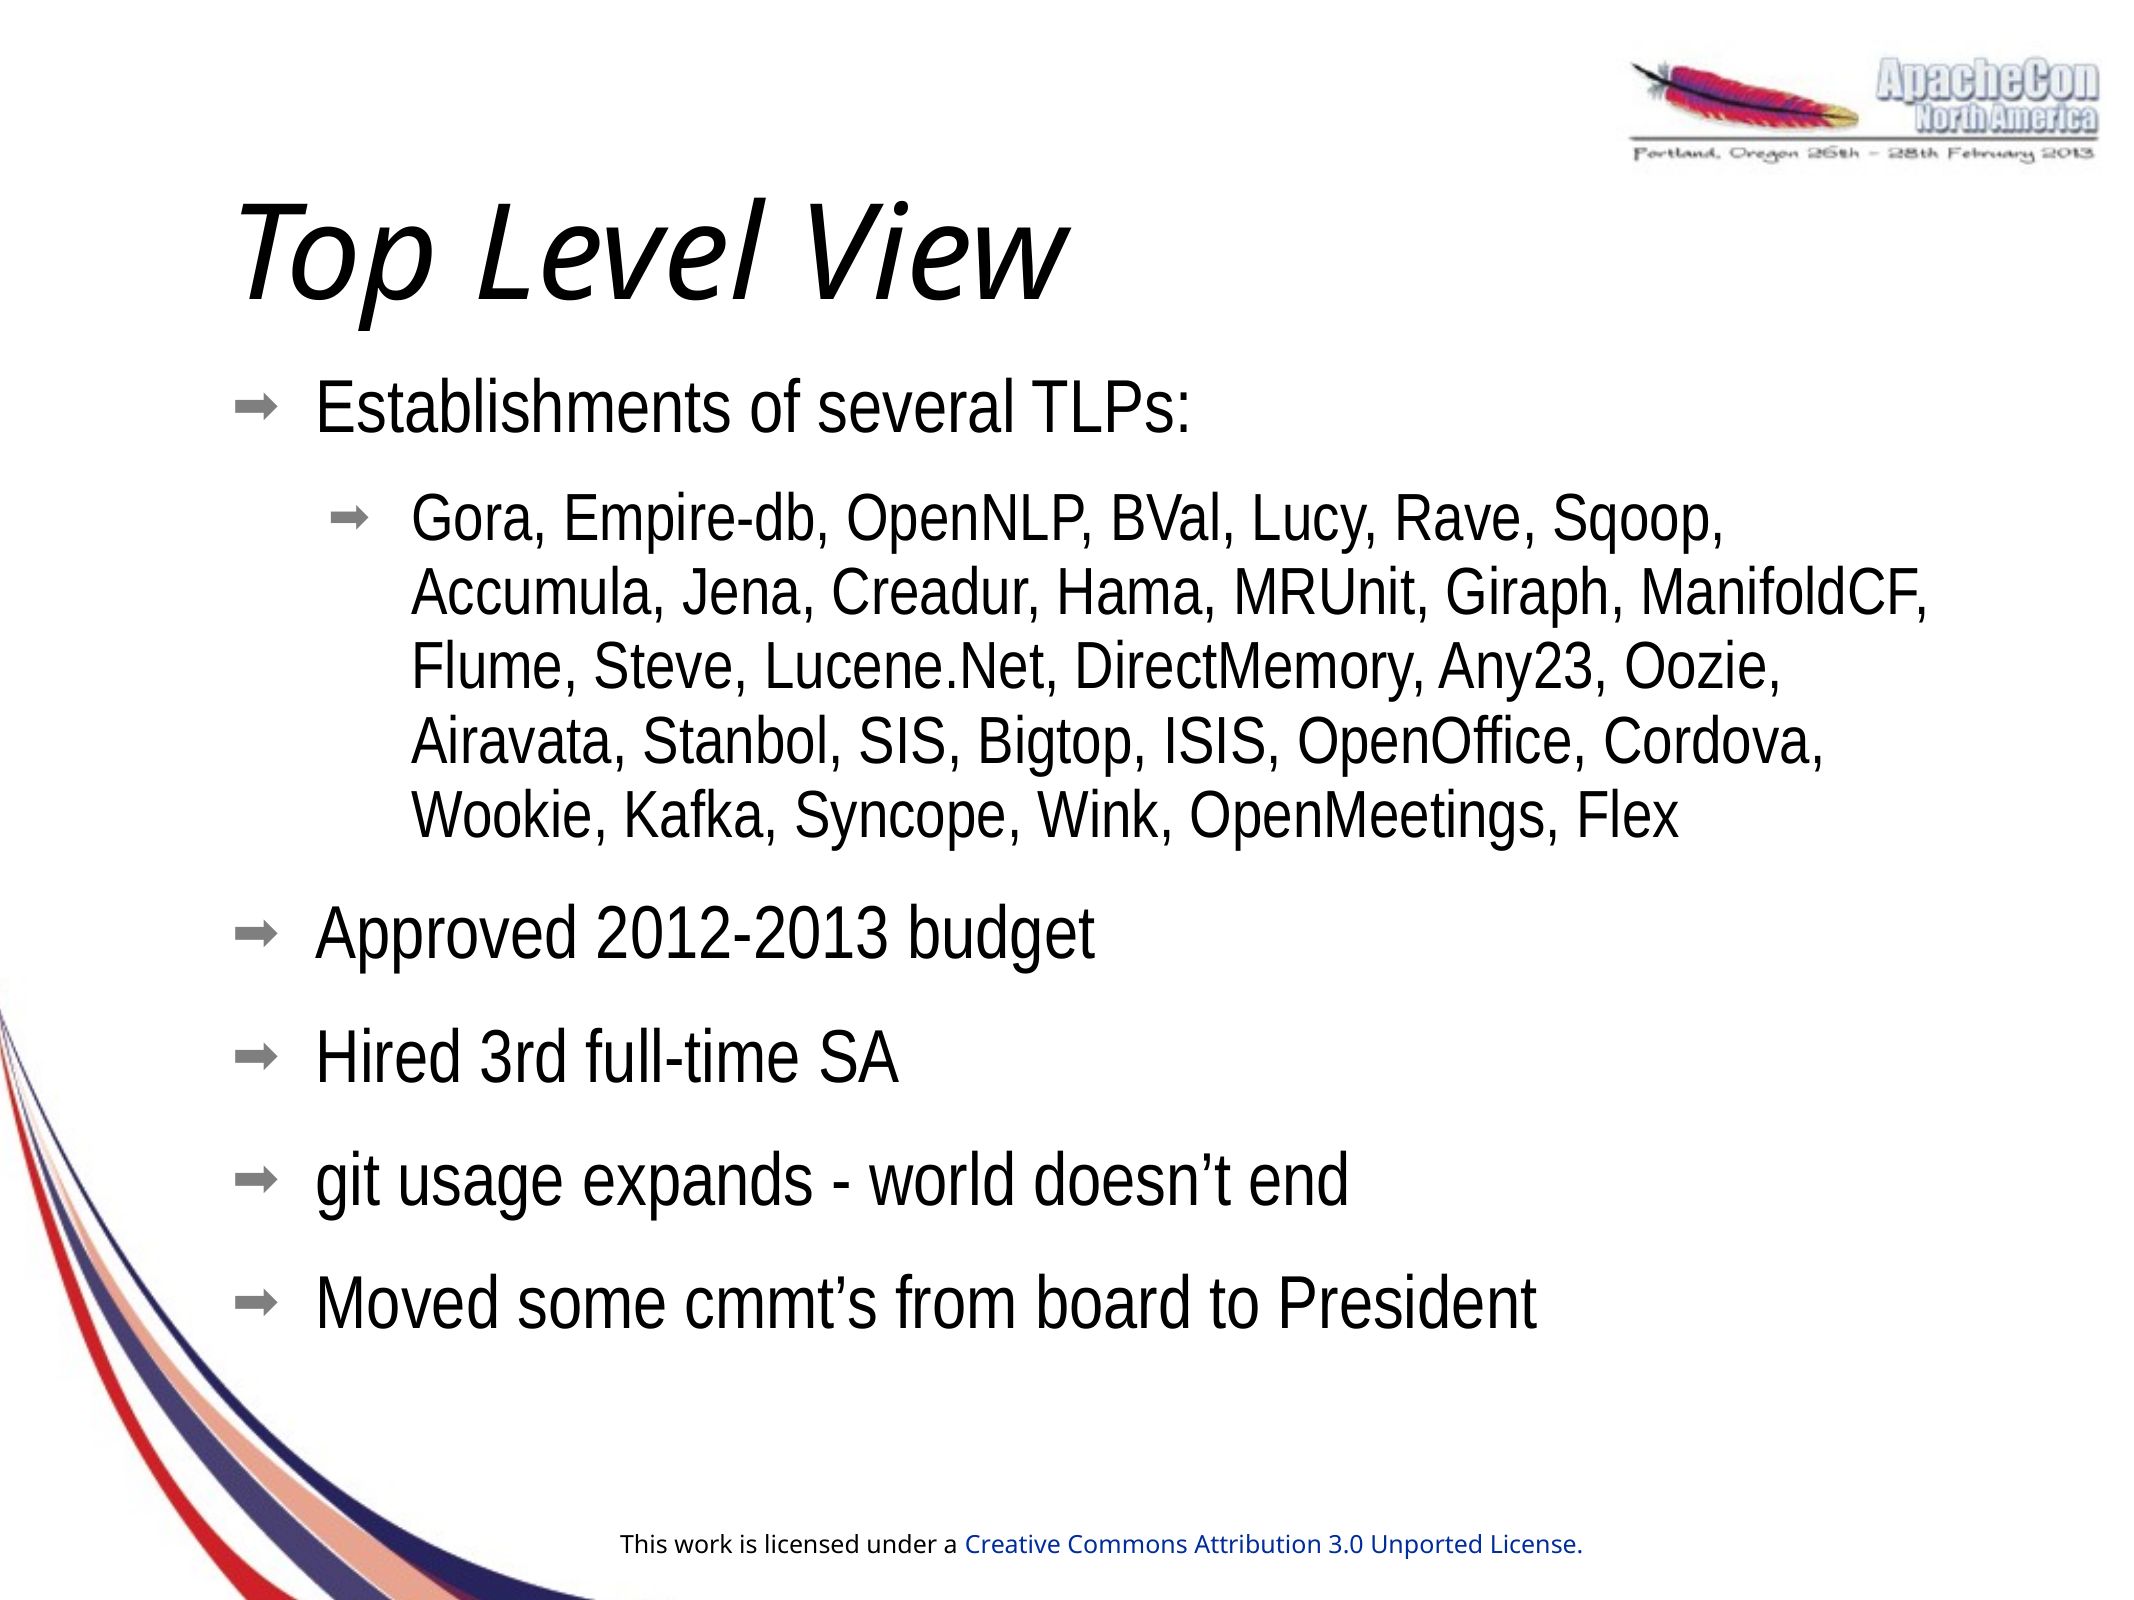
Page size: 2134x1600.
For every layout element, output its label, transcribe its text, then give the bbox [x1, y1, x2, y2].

title Top Level View [229, 143, 1982, 366]
text_box This work is licensed under a Creative Commons Attribution 3.0 Unported License. [472, 1533, 1733, 1574]
list Establishments of several TLPs: Gora, Empire-db, OpenNLP, BVal, Lucy, Rave, Sqoop, Accumula, Jena, Creadur, Hama, MRUnit, Giraph, ManifoldCF, Flume, Steve, Lucene.Net, DirectMemory, Any23, Oozie, Airavata, Stanbol, SIS, Bigtop, ISIS, OpenOffice, Cordova, Wookie, Kafka, Syncope, Wink, OpenMeetings, Flex Approved 2012-2013 budget Hired 3rd full-time SA git usage expands - world doesn’t end Moved some cmmt’s from board to President [228, 365, 1981, 1533]
picture [0, 8, 2127, 1600]
